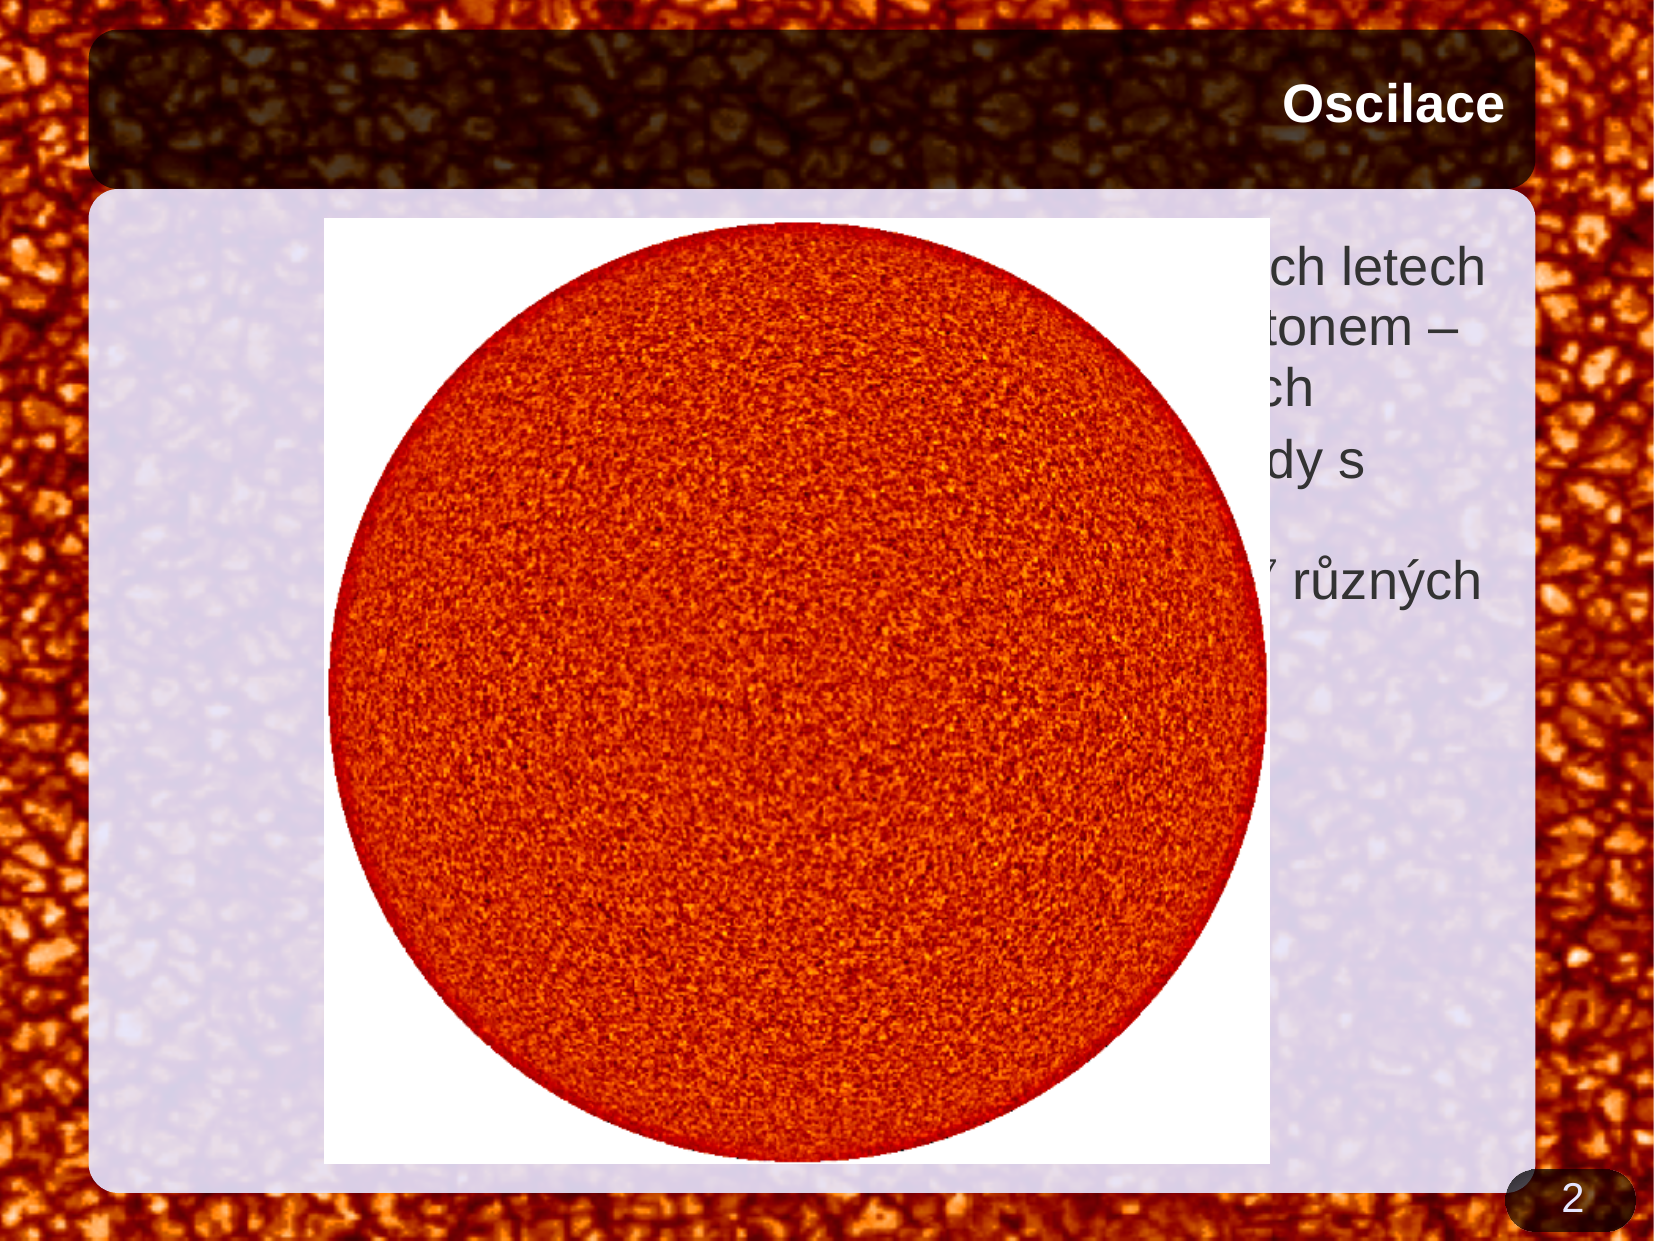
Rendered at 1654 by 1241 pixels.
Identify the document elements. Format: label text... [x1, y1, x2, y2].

title Oscilace [118, 59, 1506, 148]
list Objeveny v 60tých letech 20. století Leightonem – v dopplergramech Nejsilnější p-mody s periodou 296 s (interference 107 různých modů) [826, 236, 1490, 1182]
picture [0, 0, 1654, 1241]
